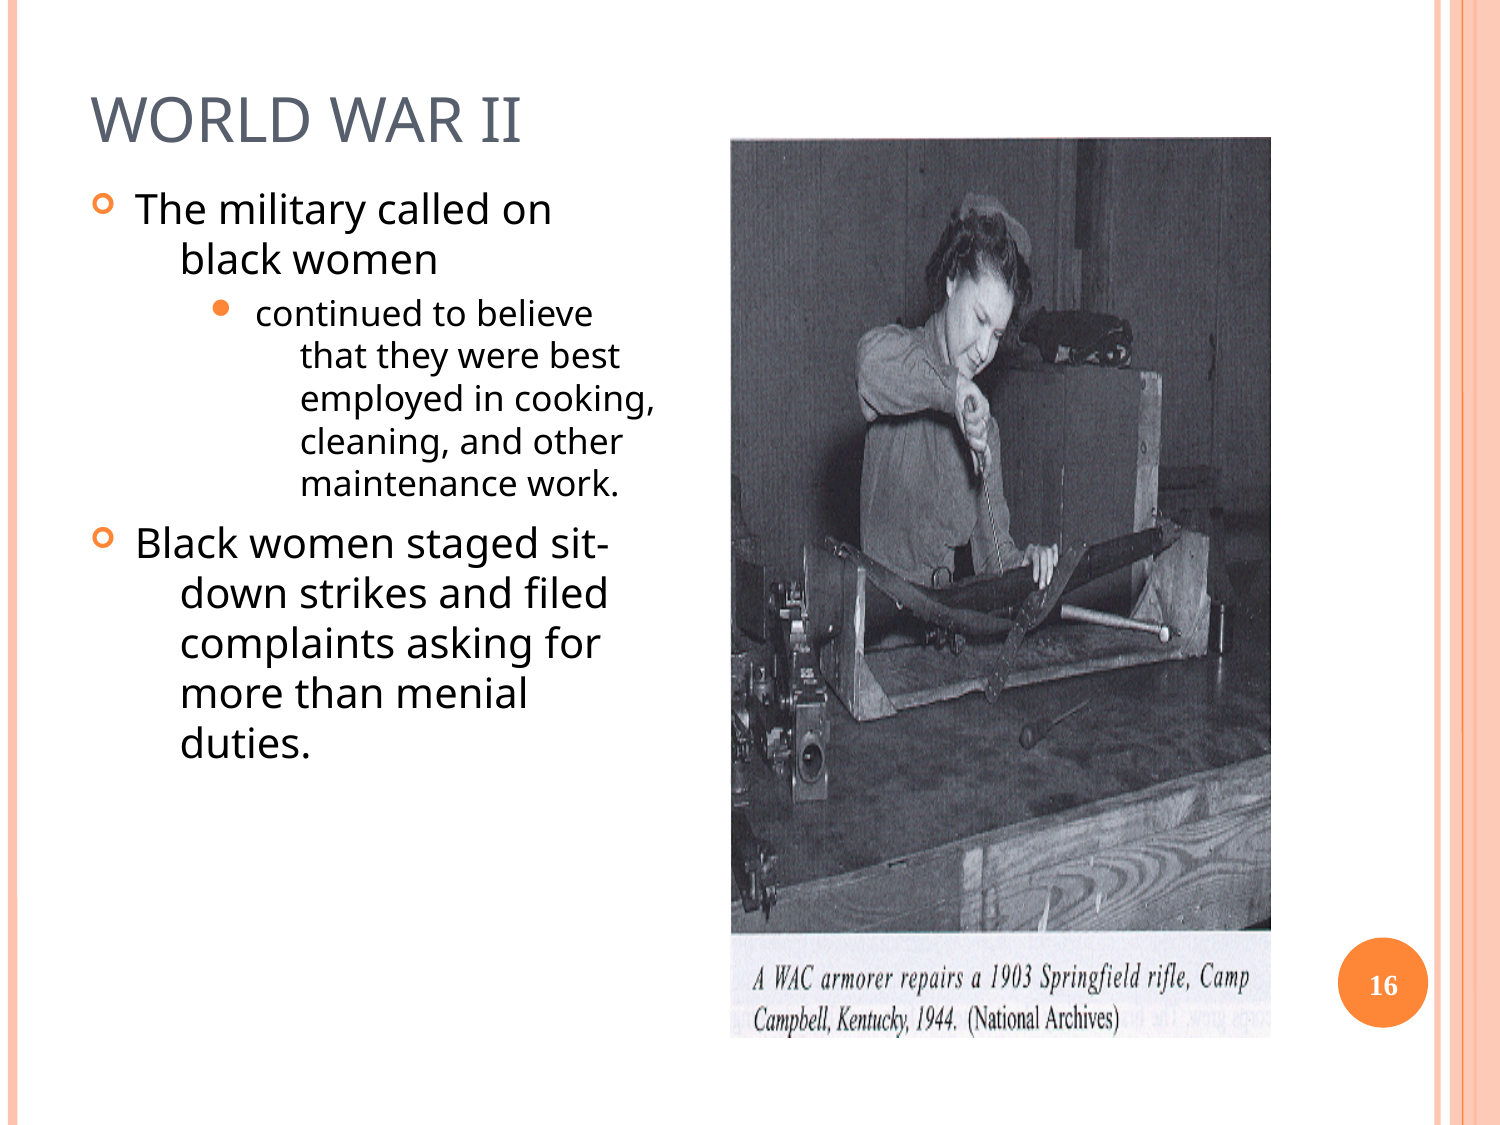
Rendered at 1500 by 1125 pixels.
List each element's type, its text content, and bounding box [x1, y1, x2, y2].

picture [730, 137, 1271, 1038]
text_box [1333, 940, 1434, 1027]
title World War II [75, 45, 1300, 163]
list The military called on black women continued to believe that they were best employed in cooking, cleaning, and other maintenance work. Black women staged sit-down strikes and filed complaints asking for more than menial duties. [75, 174, 676, 1013]
